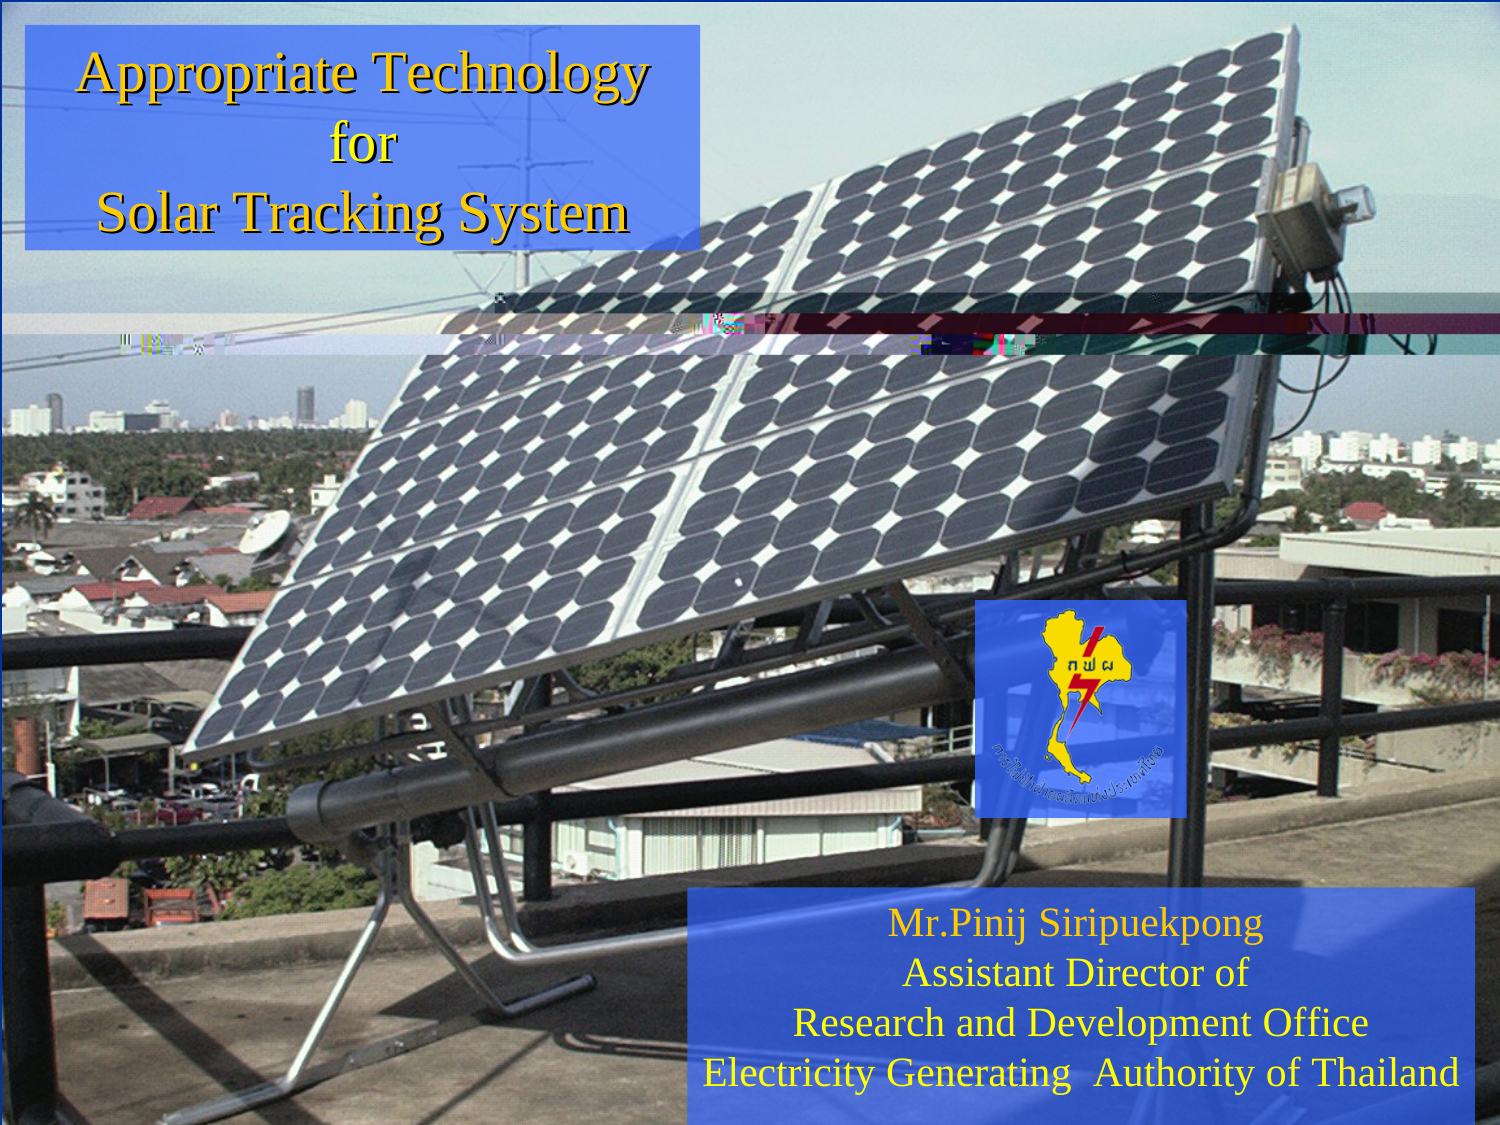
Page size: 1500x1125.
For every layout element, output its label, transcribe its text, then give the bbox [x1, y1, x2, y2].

text_box Appropriate Technology for Solar Tracking System [24, 24, 701, 251]
text_box Mr.Pinij Siripuekpong Assistant Director of Research and Development Office Electricity Generating Authority of Thailand [687, 887, 1476, 1125]
picture [2, 2, 1500, 1125]
